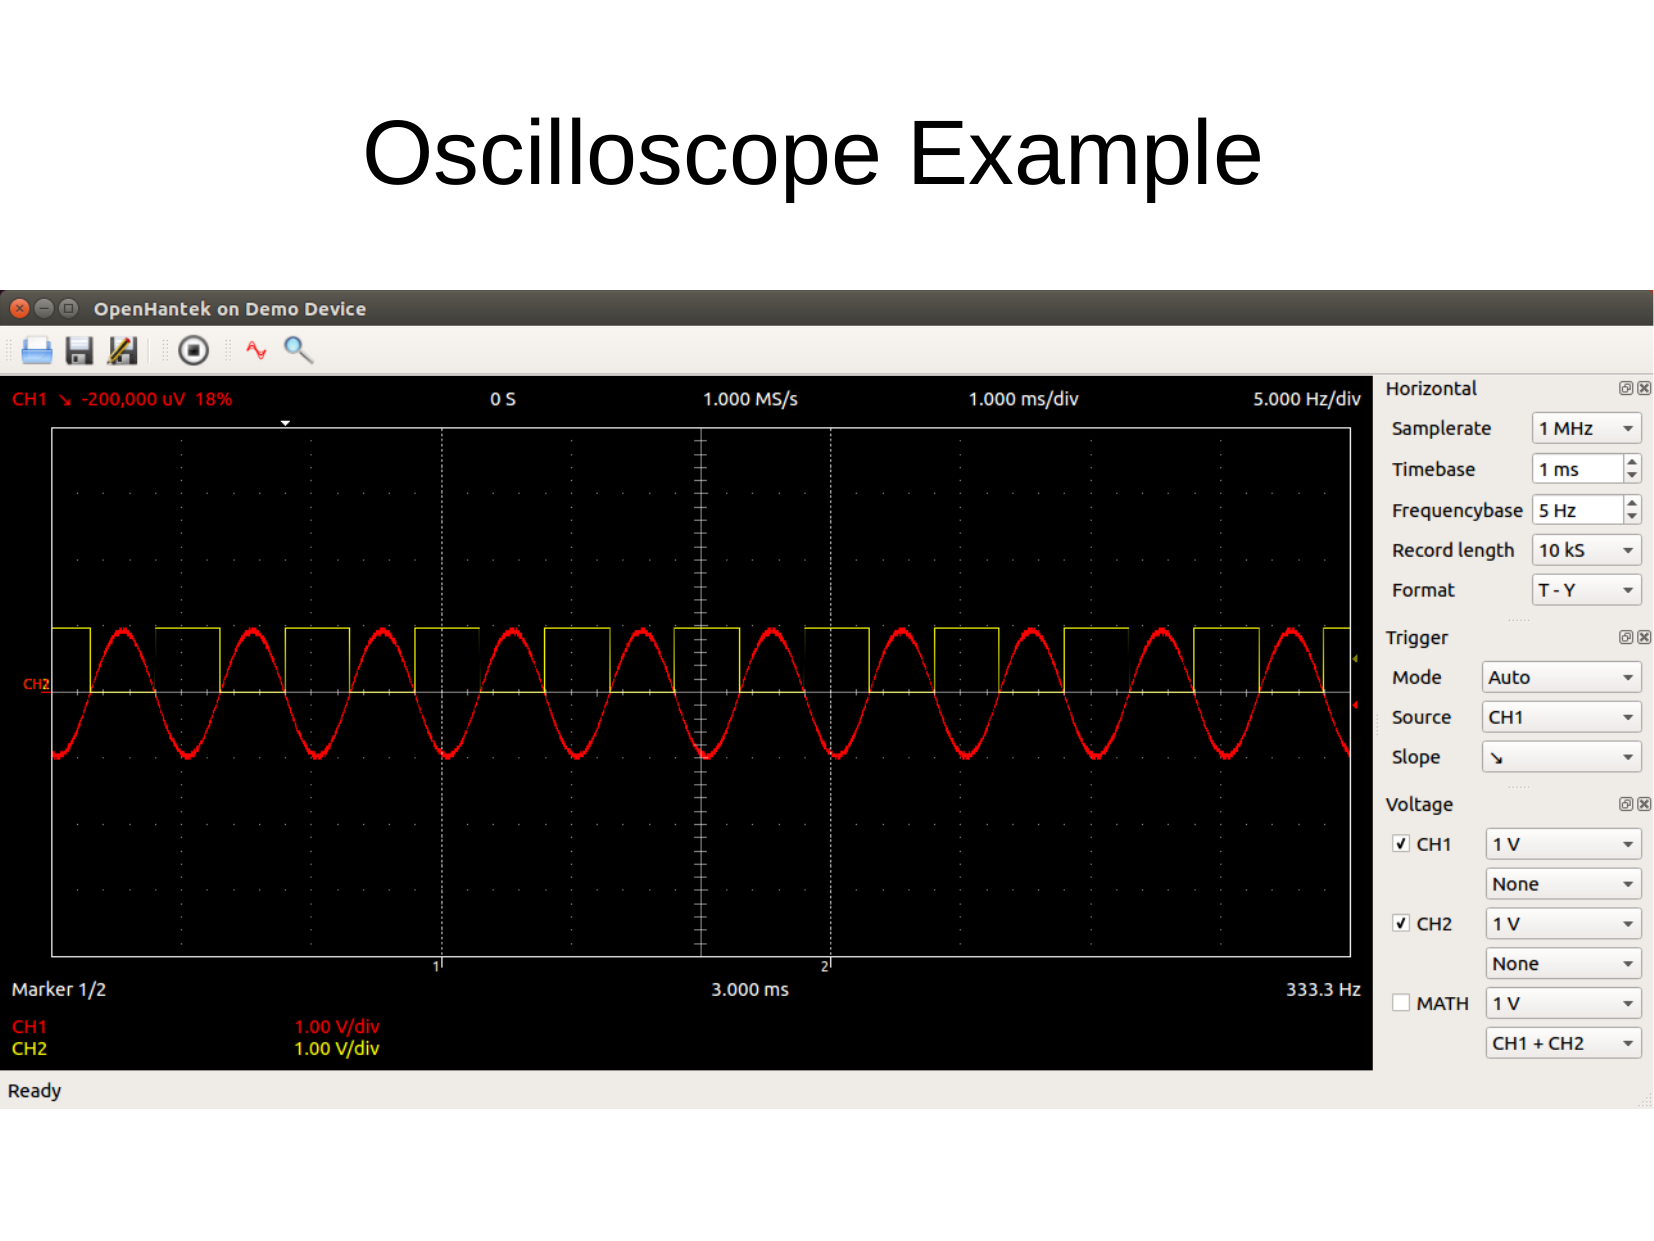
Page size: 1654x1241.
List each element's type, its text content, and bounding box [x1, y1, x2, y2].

picture [0, 290, 1654, 1109]
title Oscilloscope Example [82, 49, 1571, 257]
